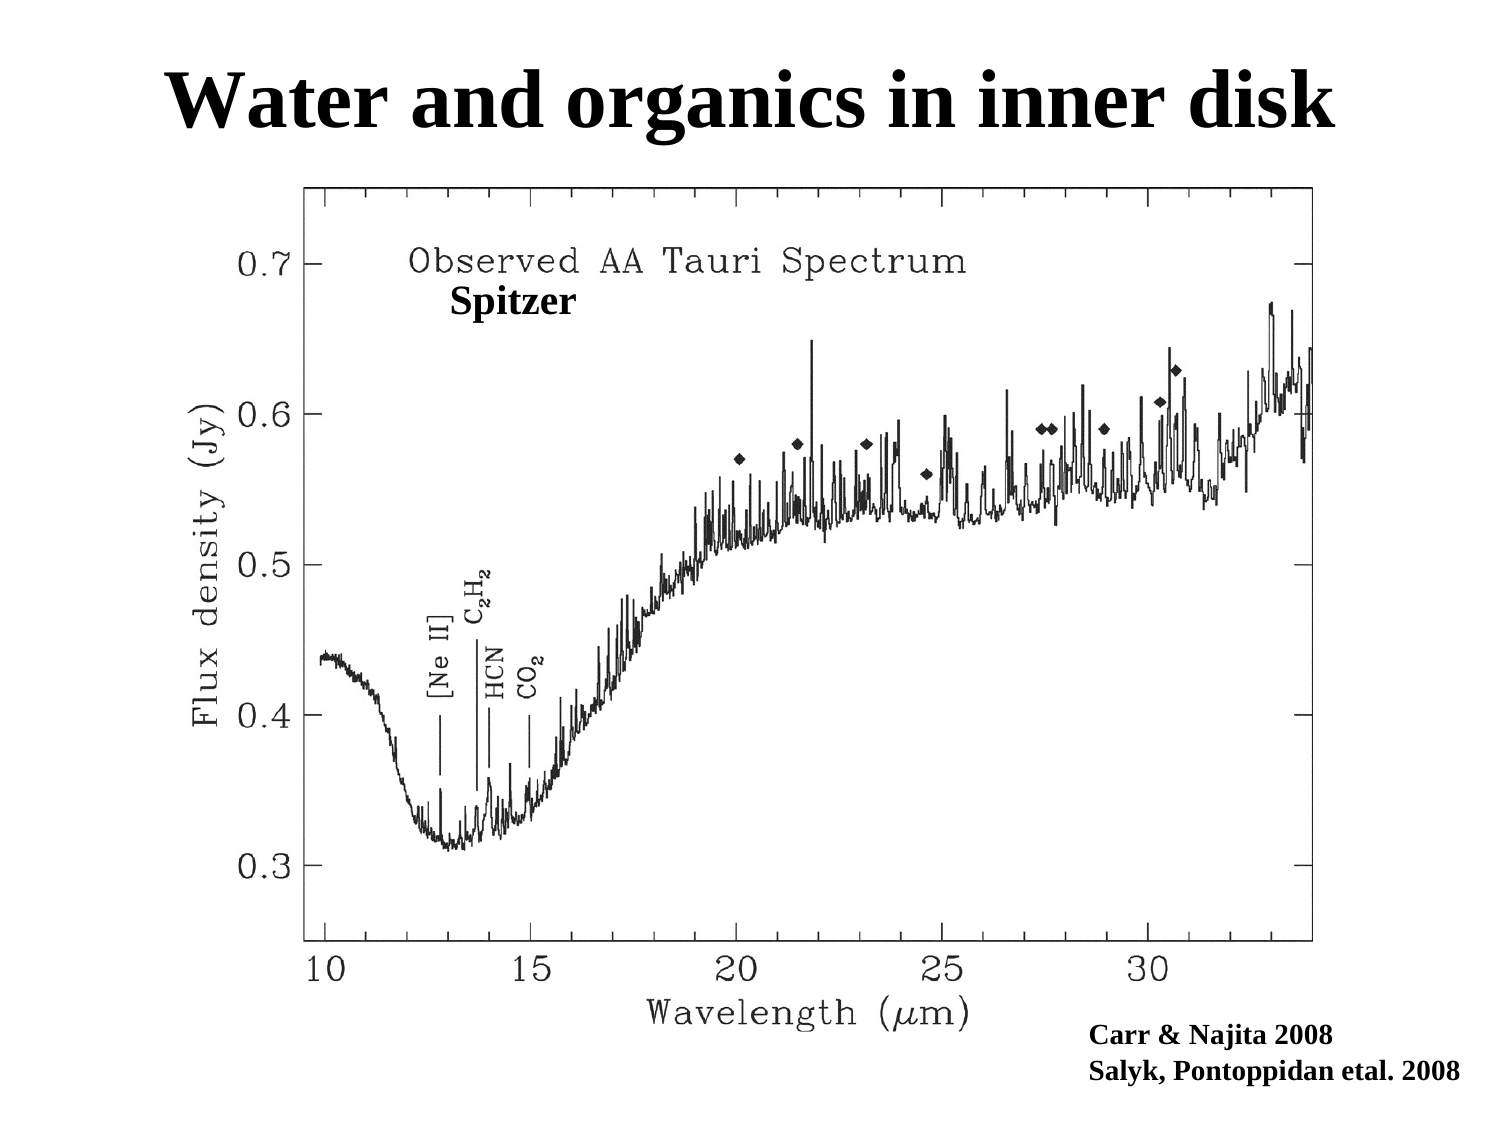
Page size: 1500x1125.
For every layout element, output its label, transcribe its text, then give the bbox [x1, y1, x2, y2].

title Water and organics in inner disk [112, 0, 1388, 188]
picture [187, 187, 1313, 1033]
text_box Spitzer [434, 264, 593, 331]
text_box Carr & Najita 2008 Salyk, Pontoppidan etal. 2008 [1073, 1008, 1477, 1094]
